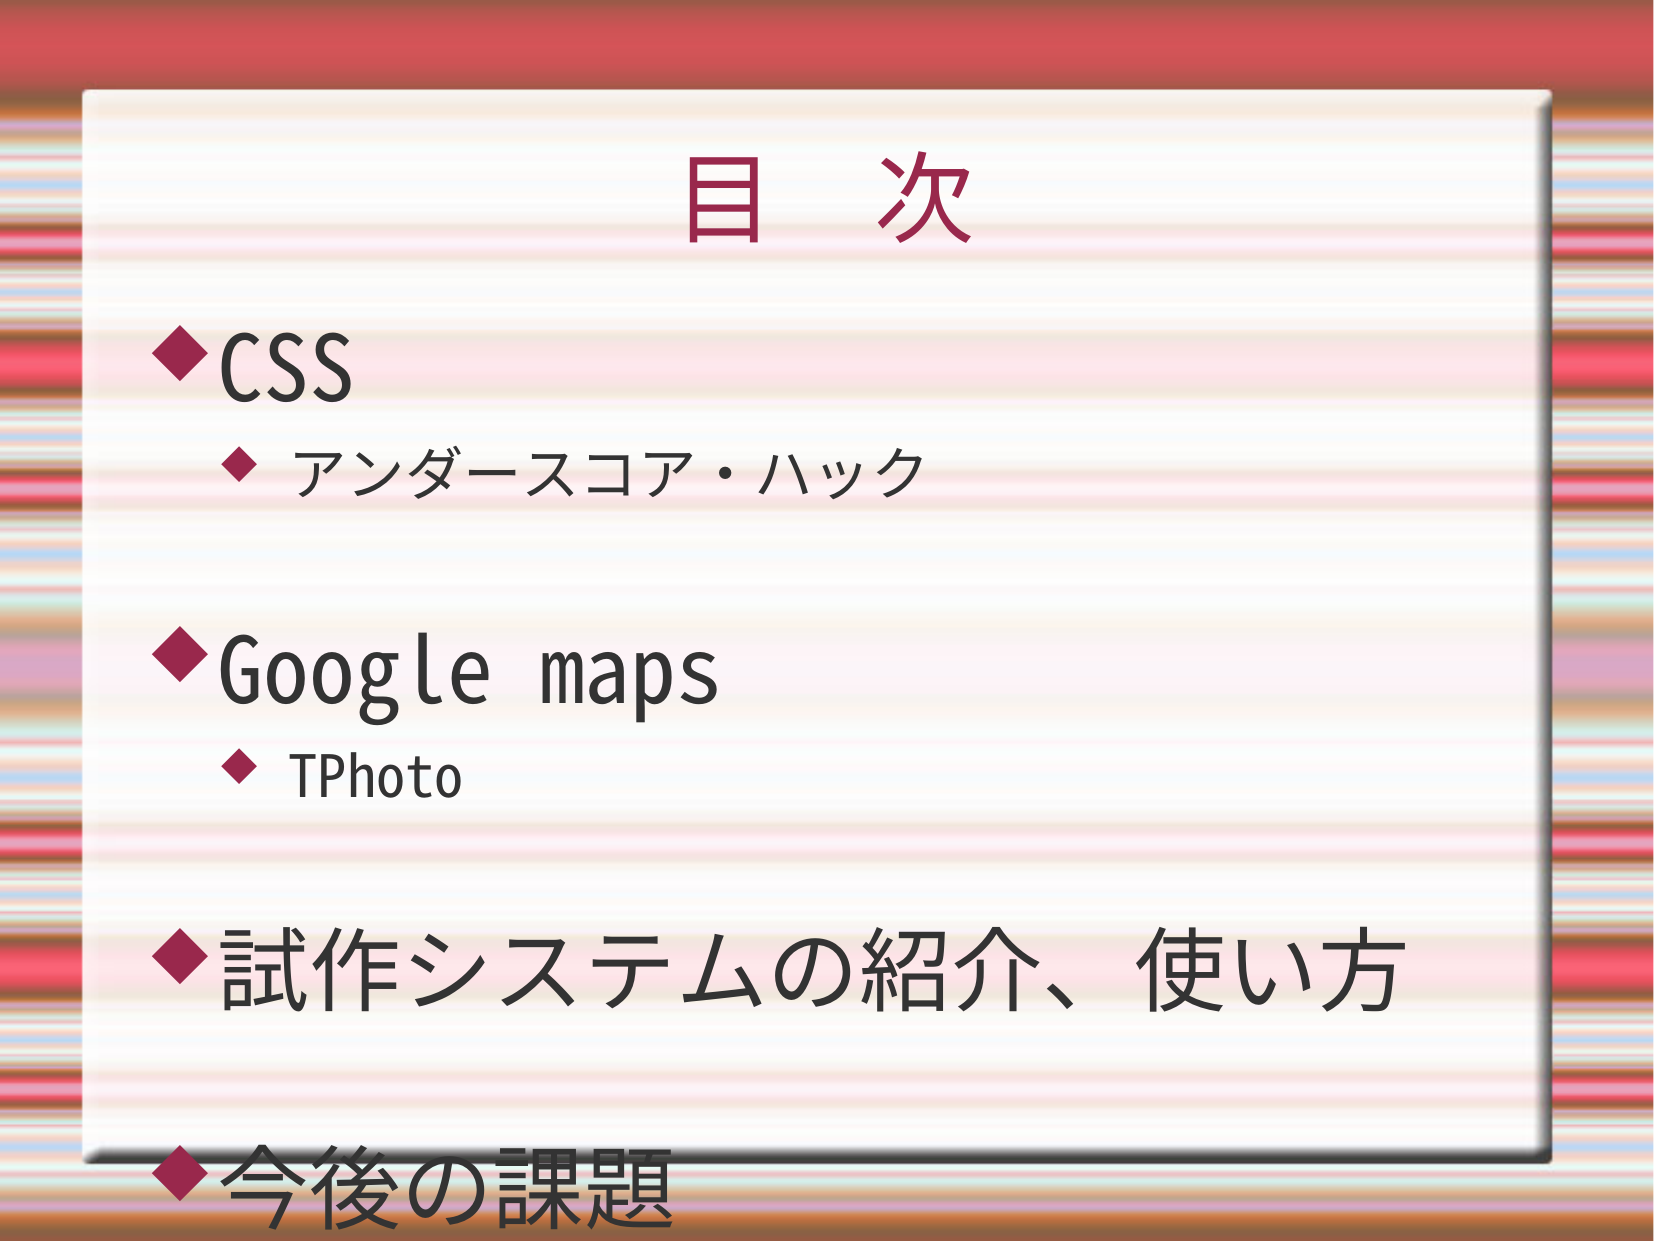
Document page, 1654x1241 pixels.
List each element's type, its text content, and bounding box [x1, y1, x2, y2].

title 目 次 [118, 117, 1531, 266]
picture [0, 0, 1654, 1241]
list CSS アンダースコア・ハック Google maps TPhoto 試作システムの紹介、使い方 今後の課題 [134, 295, 1516, 1133]
